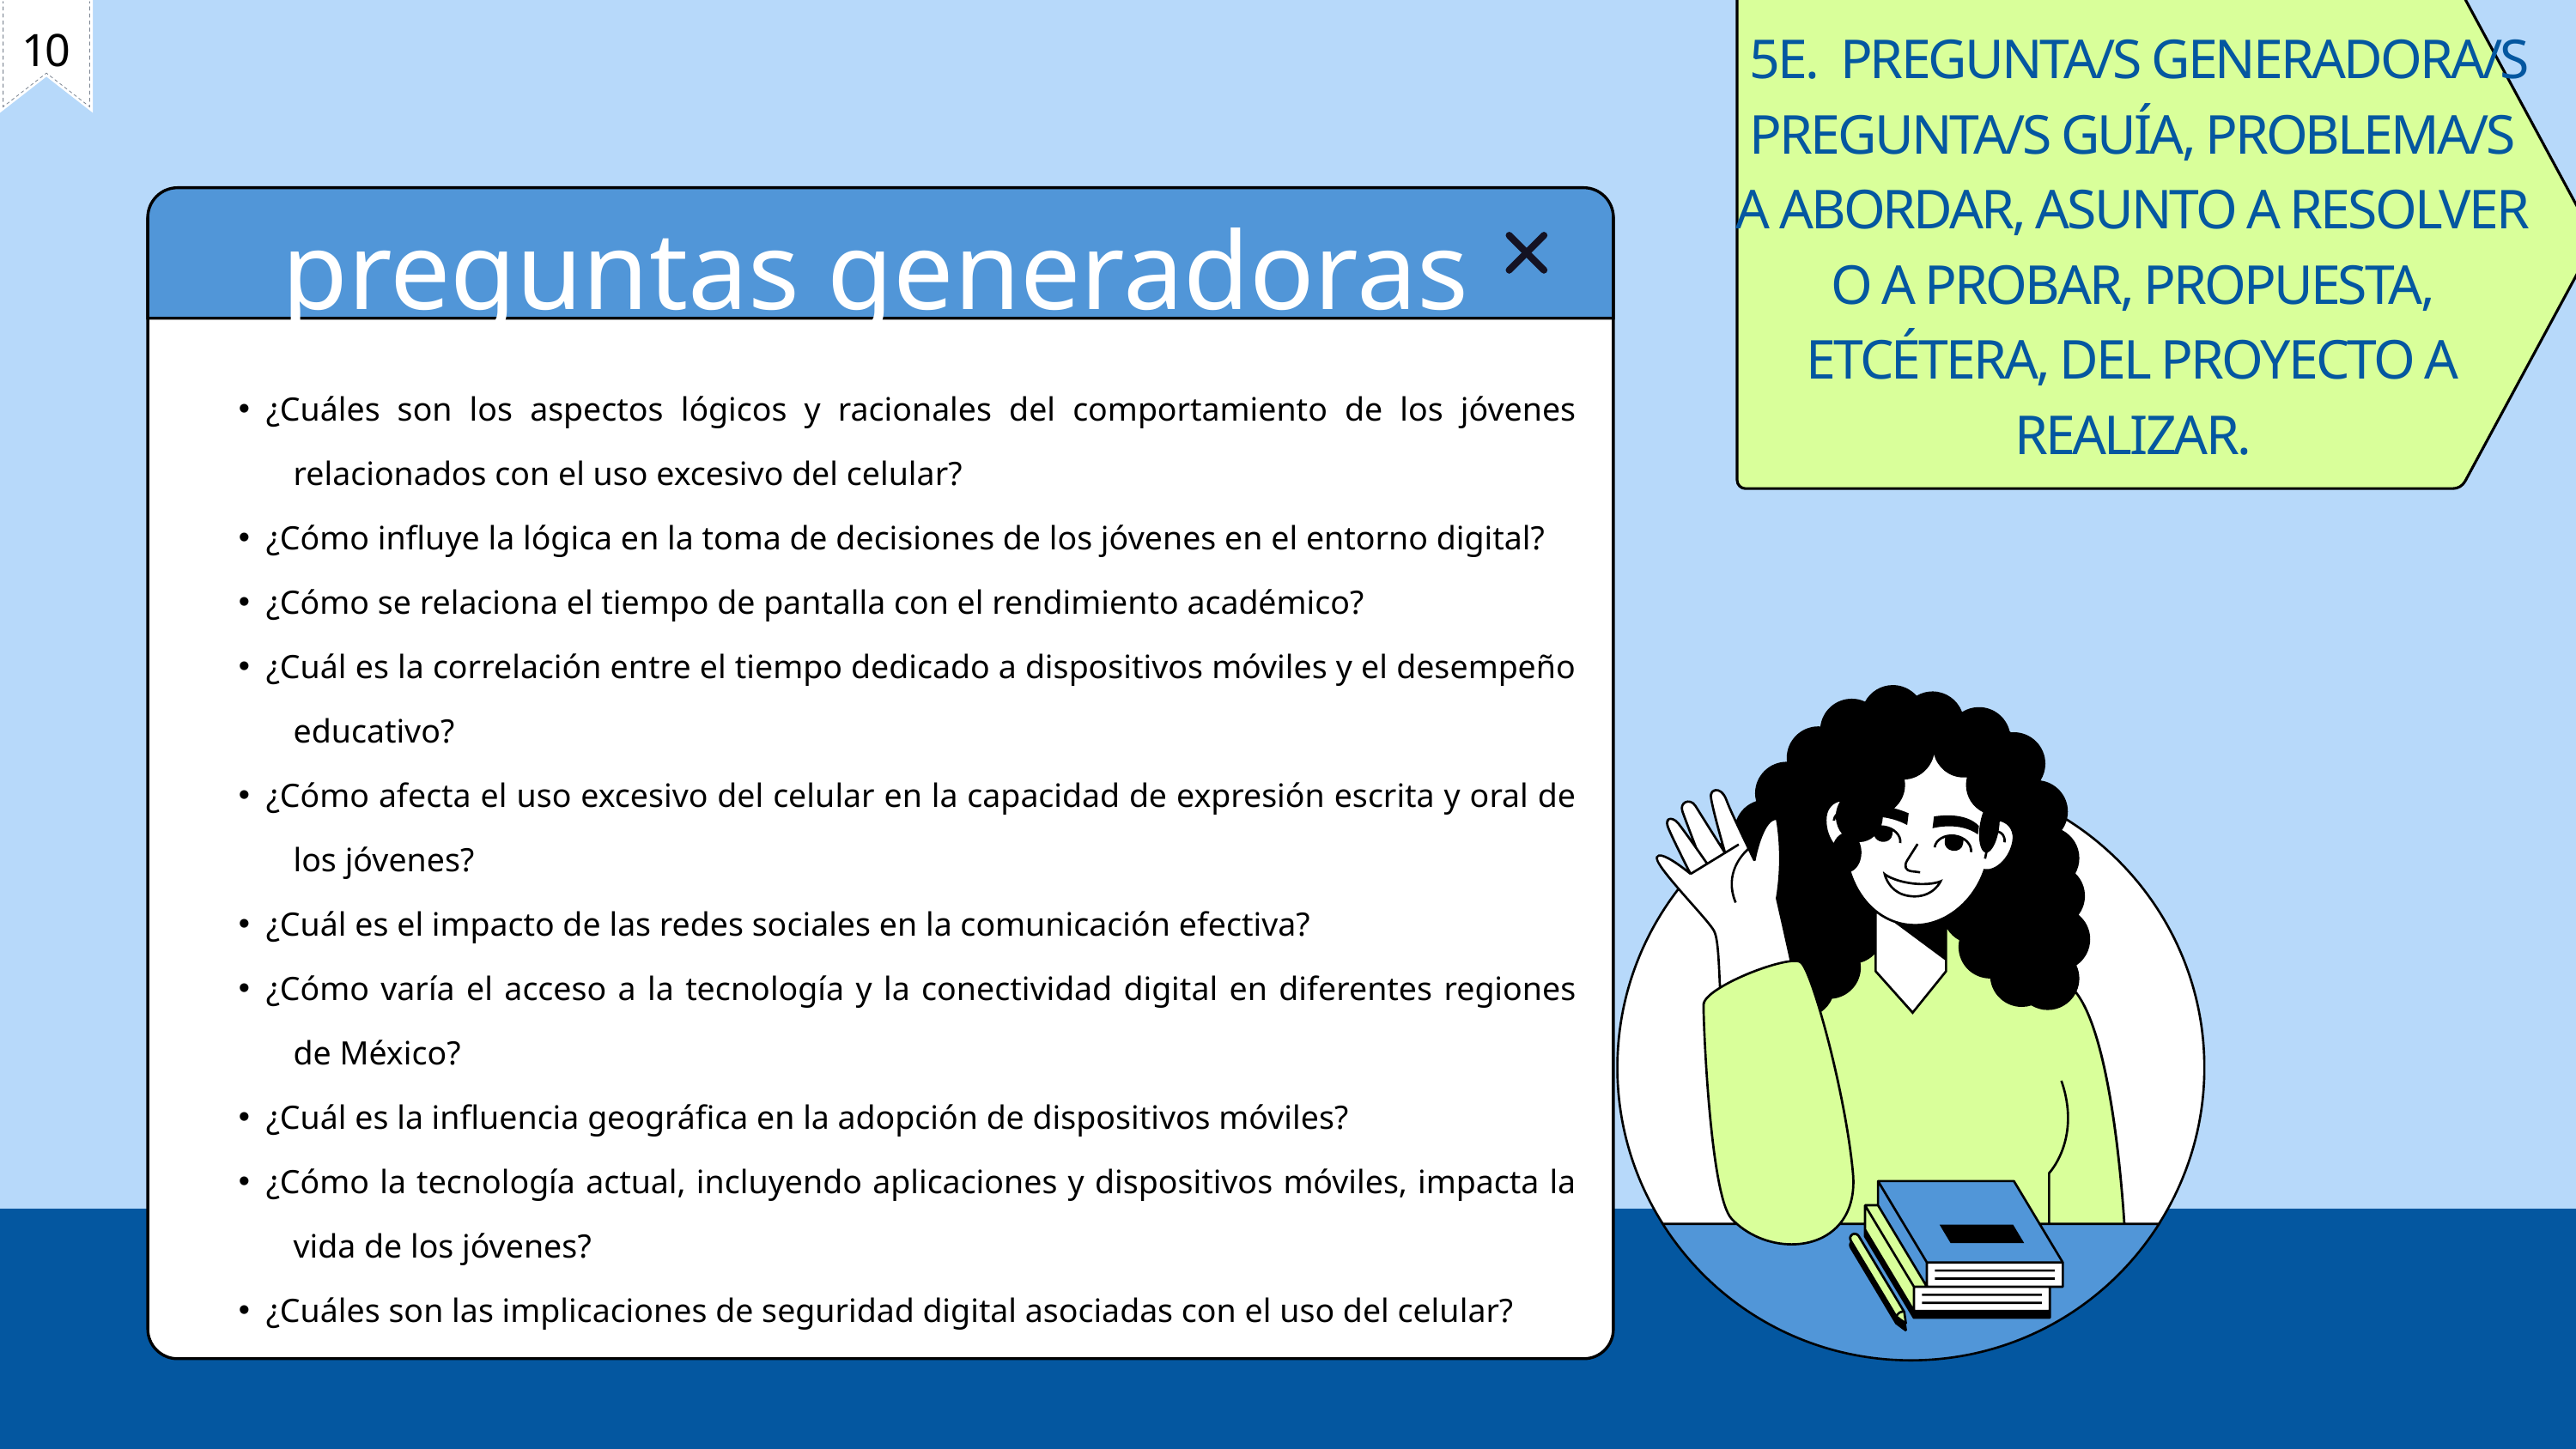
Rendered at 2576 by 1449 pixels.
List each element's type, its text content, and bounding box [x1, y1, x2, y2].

text_box preguntas generadoras [282, 116, 1577, 314]
text_box 10 [5, 12, 88, 71]
text_box 5E. PREGUNTA/S GENERADORA/S PREGUNTA/S GUÍA, PROBLEMA/S A ABORDAR, ASUNTO A RESOLVER O A PROBAR, PROPUESTA, ETCÉTERA, DEL PROYECTO A REALIZAR. [1643, 14, 2576, 615]
text_box ¿Cuáles son los aspectos lógicos y racionales del comportamiento de los jóvenes relacionados con el uso excesivo del celular? ¿Cómo influye la lógica en la toma de decisiones de los jóvenes en el entorno digital? ¿Cómo se relaciona el tiempo de pantalla con el rendimiento académico? ¿Cuál es la correlación entre el tiempo dedicado a dispositivos móviles y el desempeño educativo? ¿Cómo afecta el uso excesivo del celular en la capacidad de expresión escrita y oral de los jóvenes? ¿Cuál es el impacto de las redes sociales en la comunicación efectiva? ¿Cómo varía el acceso a la tecnología y la conectividad digital en diferentes regiones de México? ¿Cuál es la influencia geográfica en la adopción de dispositivos móviles? ¿Cómo la tecnología actual, incluyendo aplicaciones y dispositivos móviles, impacta la vida de los jóvenes? ¿Cuáles son las implicaciones de seguridad digital asociadas con el uso del celular? [184, 362, 1577, 1390]
text_box [0, 0, 2576, 1449]
